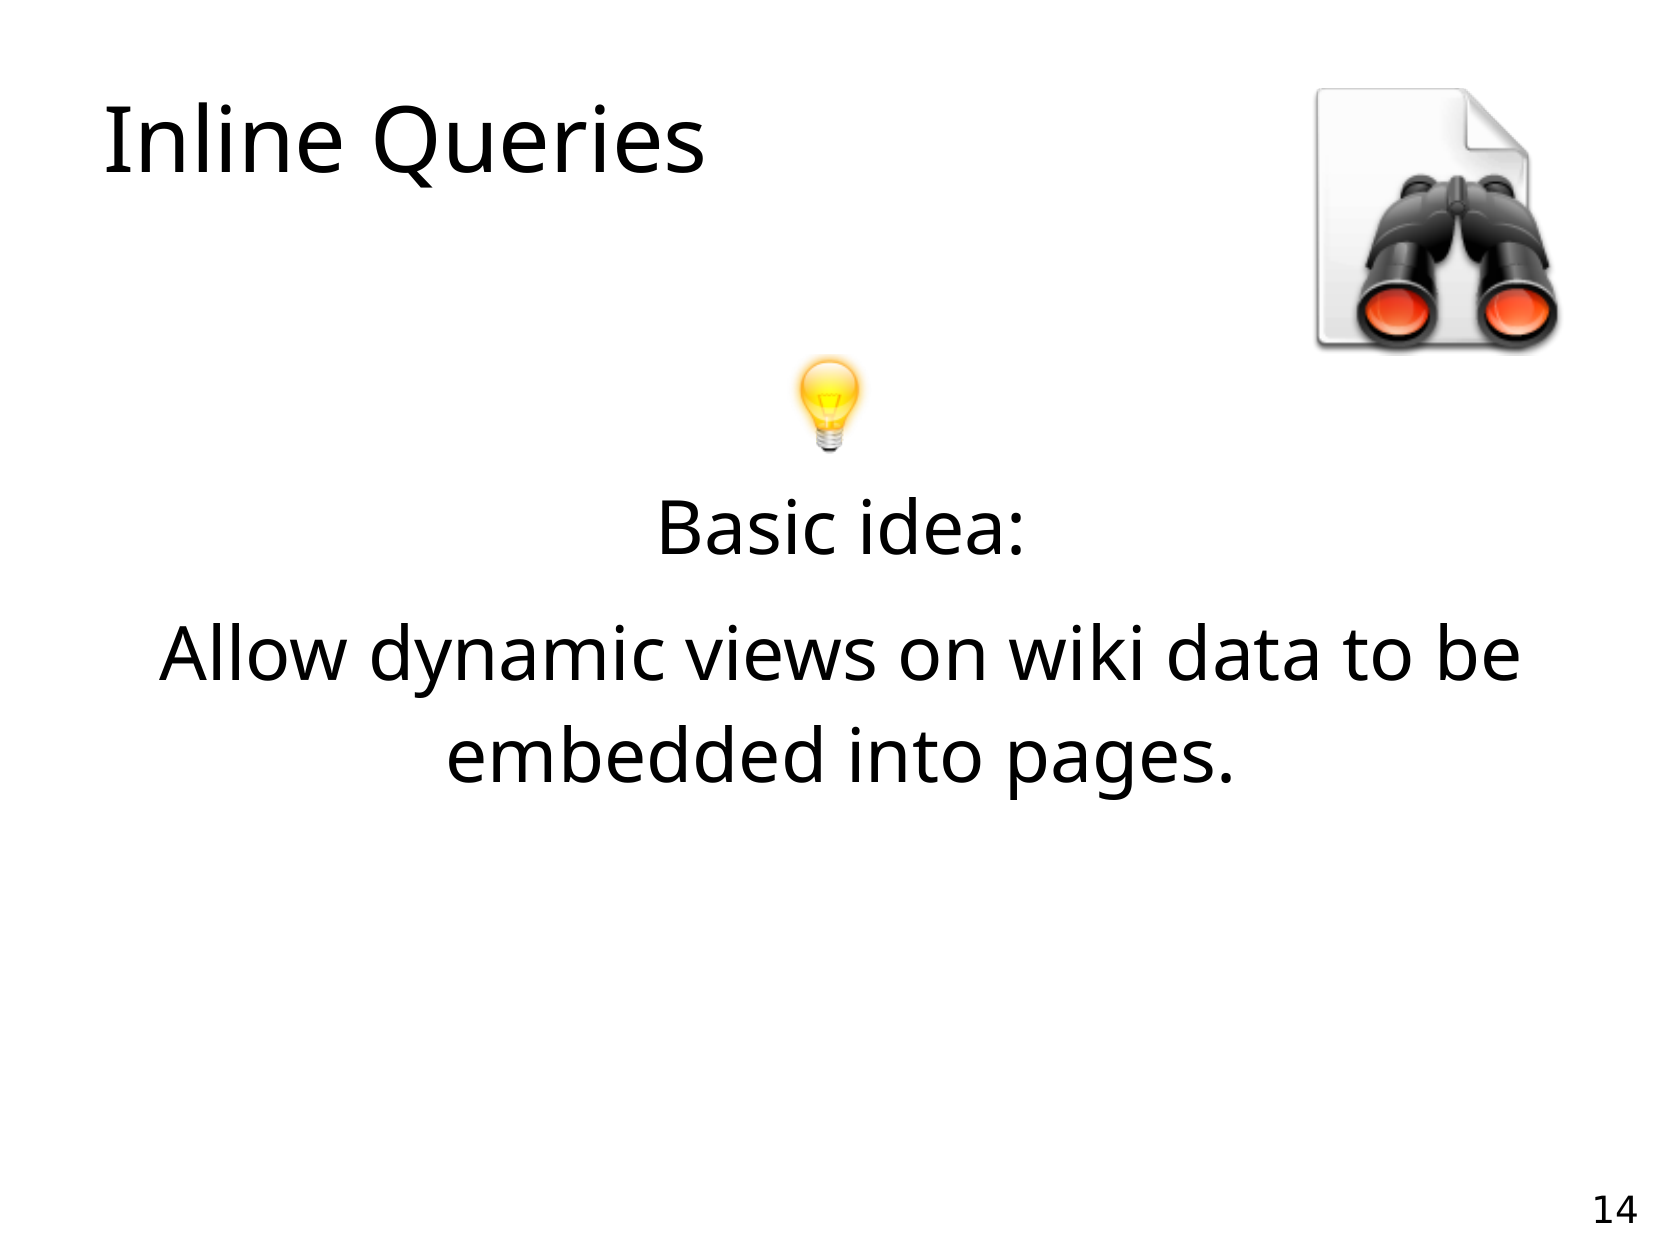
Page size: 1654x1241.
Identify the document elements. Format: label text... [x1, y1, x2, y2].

picture [1299, 88, 1566, 356]
text_box Basic idea: Allow dynamic views on wiki data to be embedded into pages. [59, 466, 1625, 767]
text_box Inline Queries [88, 67, 1595, 189]
text_box 14 [1535, 1181, 1654, 1241]
picture [779, 354, 880, 455]
